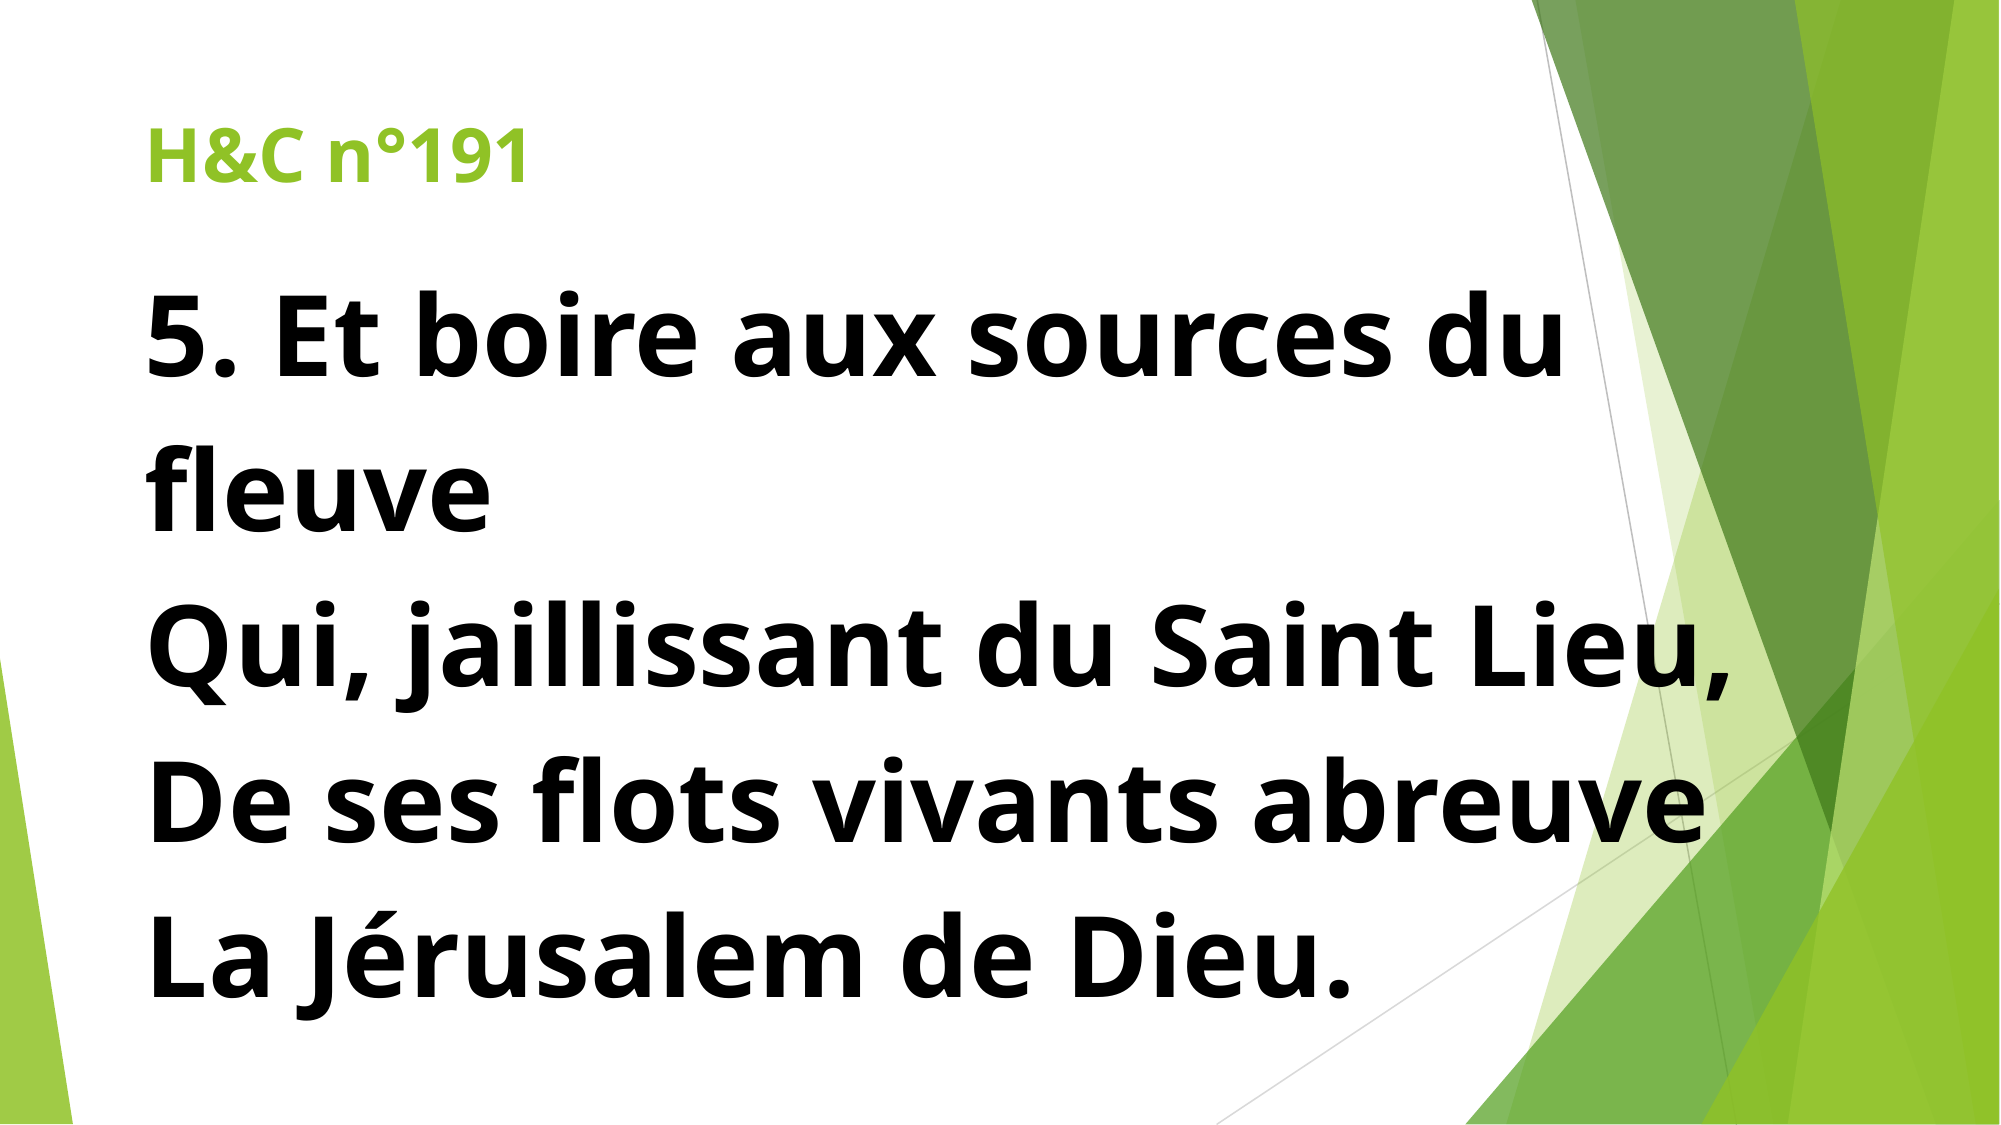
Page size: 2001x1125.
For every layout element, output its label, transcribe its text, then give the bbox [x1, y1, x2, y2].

text_box H&C n°191 [129, 99, 1541, 213]
text_box 5. Et boire aux sources du fleuve Qui, jaillissant du Saint Lieu, De ses flots vivants abreuve La Jérusalem de Dieu. [129, 236, 1961, 1074]
